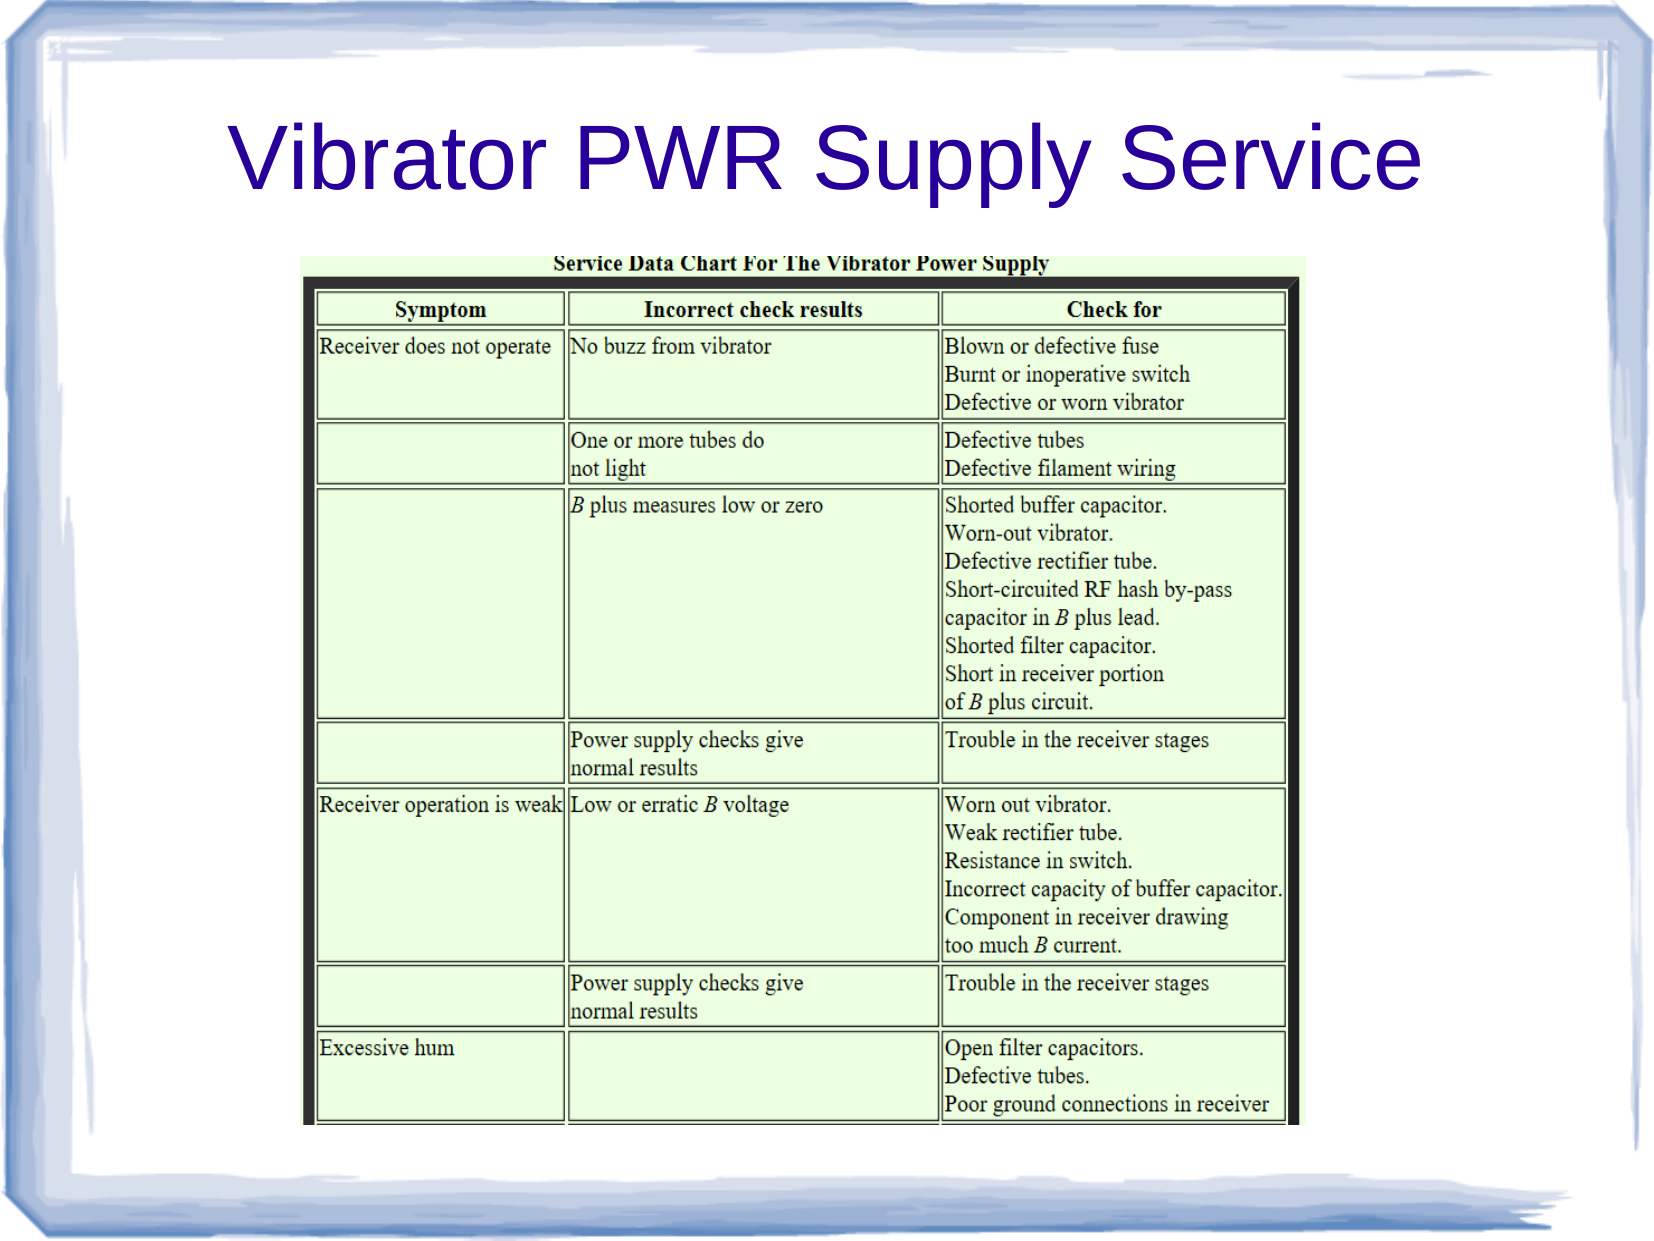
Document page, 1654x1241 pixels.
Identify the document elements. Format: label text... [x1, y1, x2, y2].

picture [300, 256, 1306, 1126]
title Vibrator PWR Supply Service [82, 49, 1571, 257]
